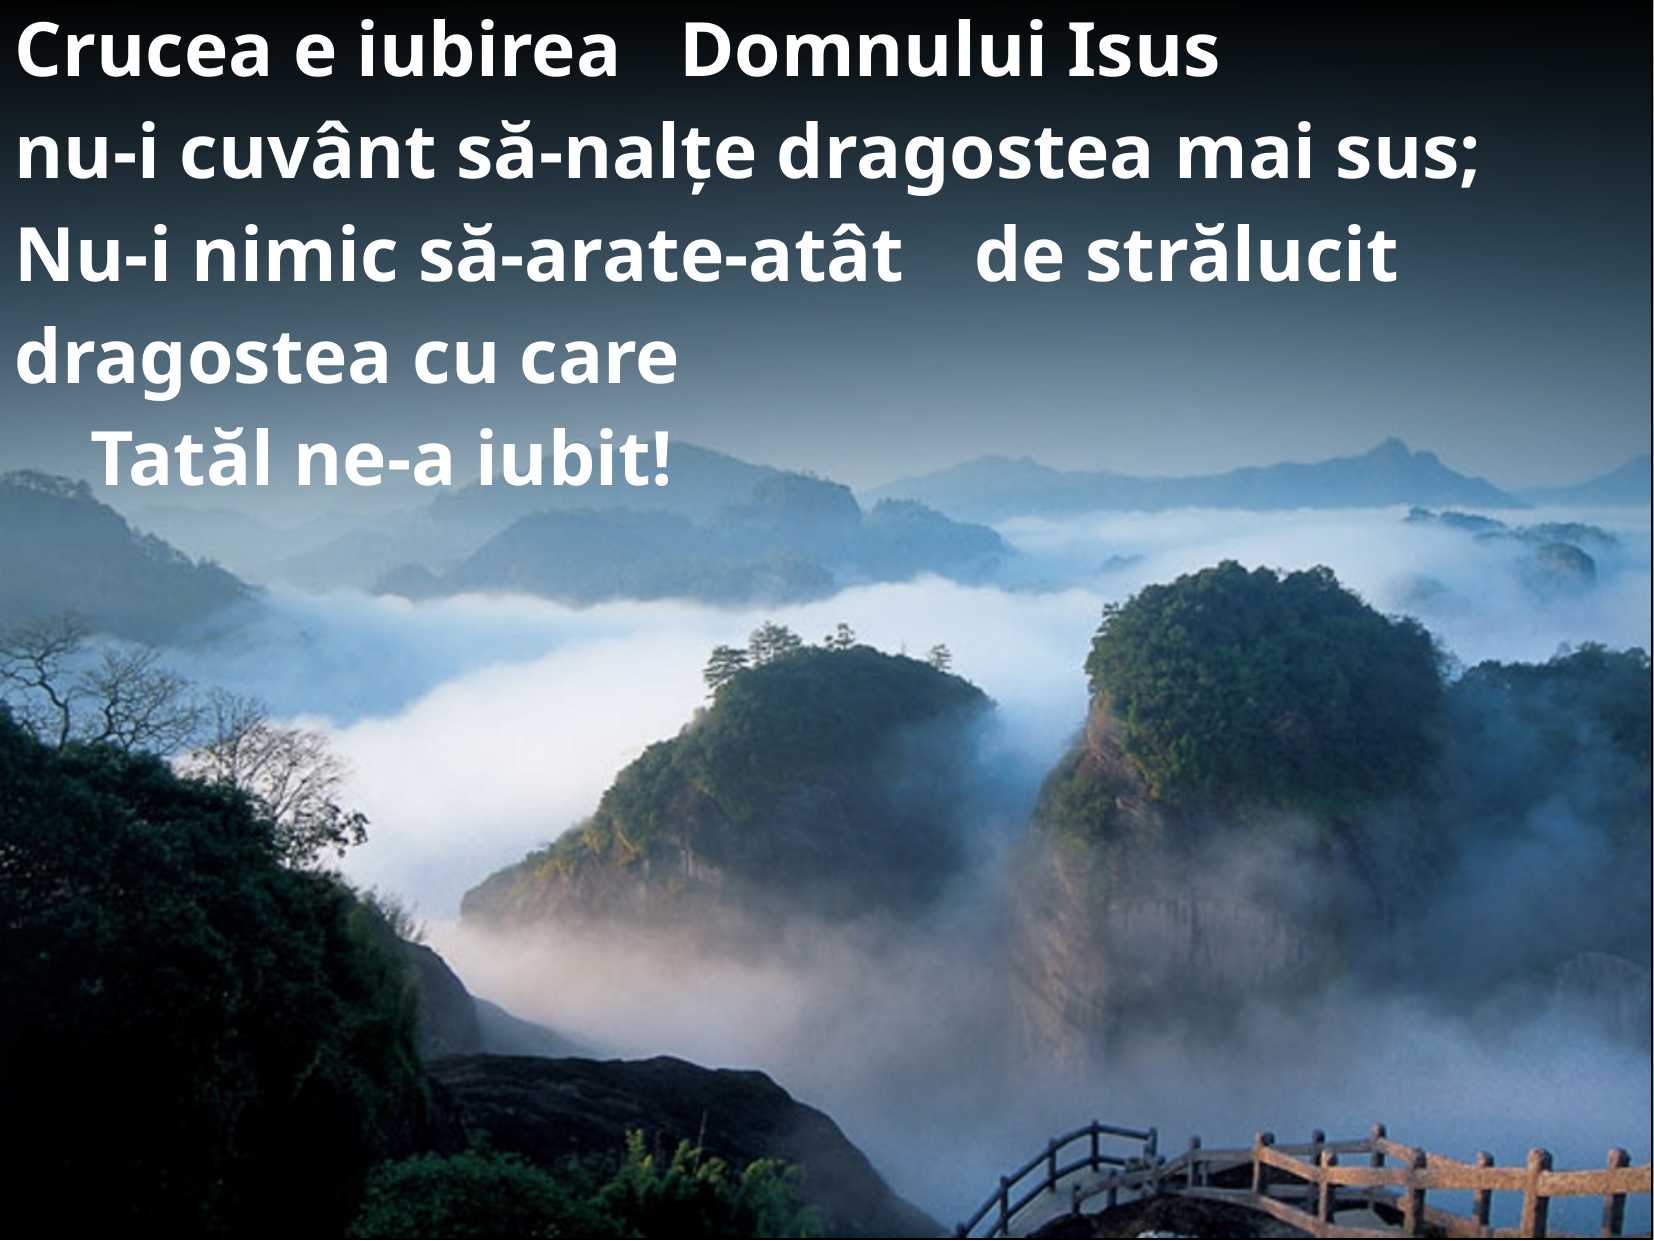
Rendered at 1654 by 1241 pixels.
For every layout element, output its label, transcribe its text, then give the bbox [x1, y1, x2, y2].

text_box Crucea e iubirea Domnului Isus nu-i cuvânt să-nalţe dragostea mai sus; Nu-i nimic să-arate-atât de strălucit dragostea cu care Tatăl ne-a iubit! [0, 0, 1651, 528]
picture [0, 528, 1651, 1238]
